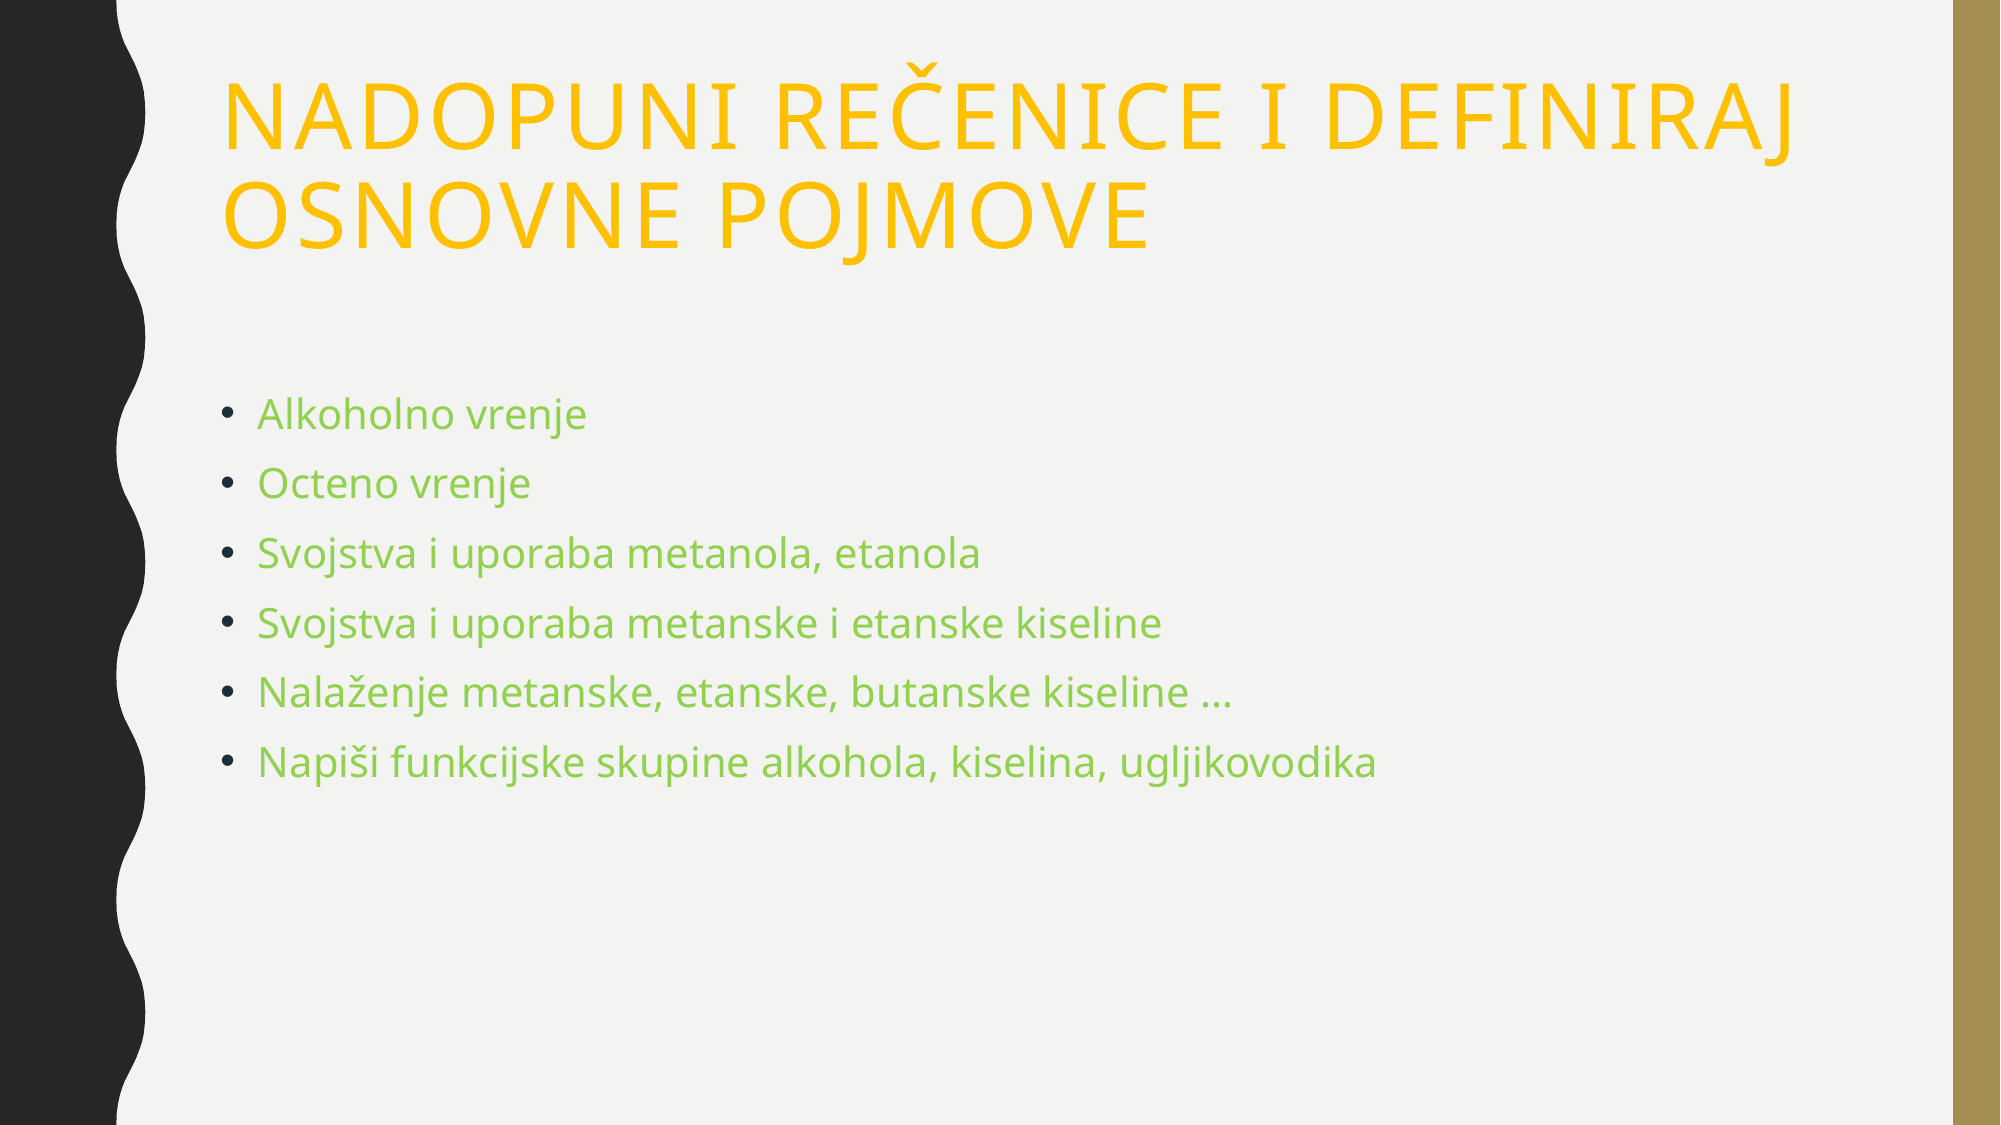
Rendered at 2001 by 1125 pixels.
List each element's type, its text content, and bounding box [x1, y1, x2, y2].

list Alkoholno vrenje Octeno vrenje Svojstva i uporaba metanola, etanola Svojstva i uporaba metanske i etanske kiseline Nalaženje metanske, etanske, butanske kiseline … Napiši funkcijske skupine alkohola, kiselina, ugljikovodika [205, 375, 1876, 965]
title Nadopuni rečenice i definiraj osnovne pojmove [205, 62, 1876, 308]
